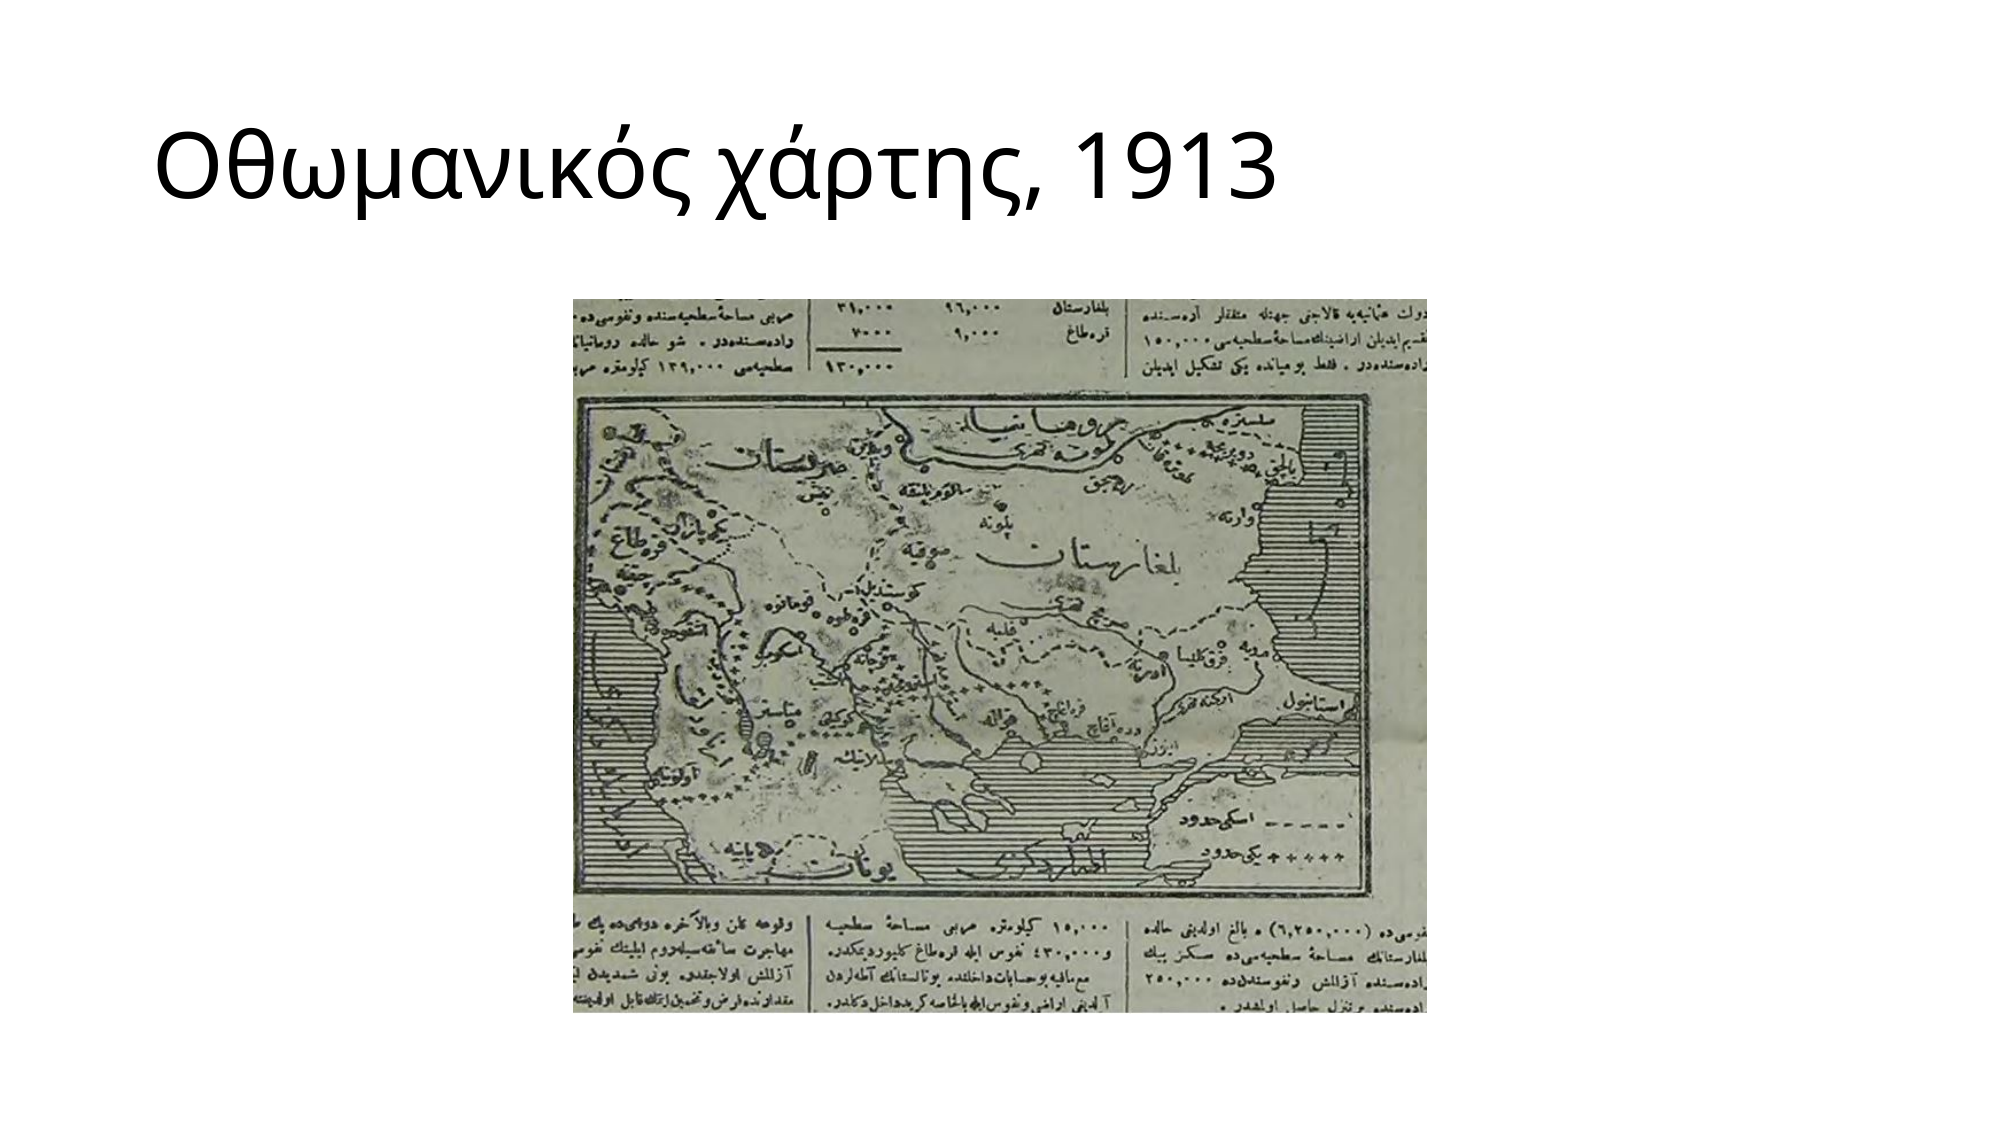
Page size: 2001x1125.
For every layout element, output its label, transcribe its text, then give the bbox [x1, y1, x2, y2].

title Οθωμανικός χάρτης, 1913 [137, 59, 1863, 278]
picture [573, 299, 1427, 1014]
